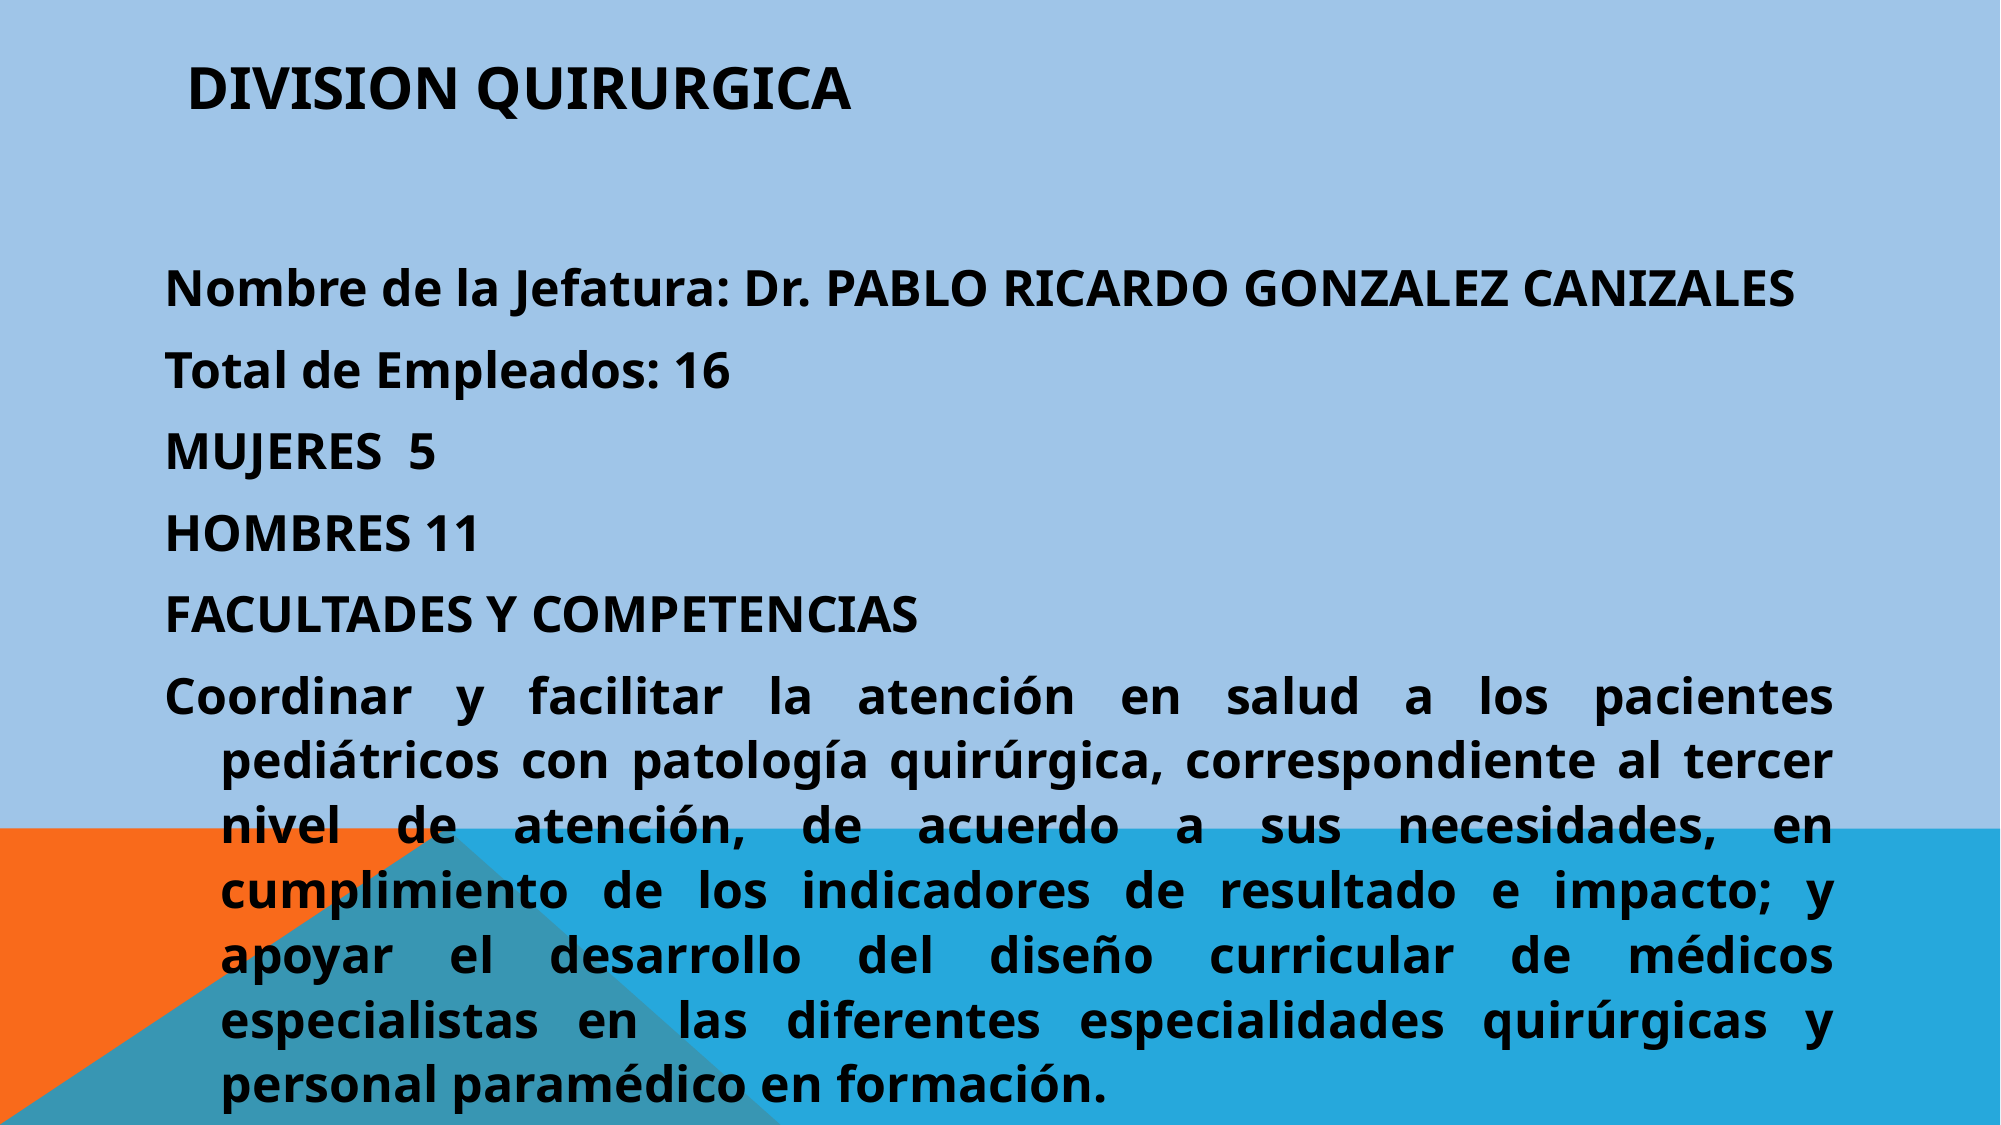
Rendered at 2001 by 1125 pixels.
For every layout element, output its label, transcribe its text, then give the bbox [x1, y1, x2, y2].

text_box Nombre de la Jefatura: Dr. PABLO RICARDO GONZALEZ CANIZALES Total de Empleados: 16 MUJERES 5 HOMBRES 11 FACULTADES Y COMPETENCIAS Coordinar y facilitar la atención en salud a los pacientes pediátricos con patología quirúrgica, correspondiente al tercer nivel de atención, de acuerdo a sus necesidades, en cumplimiento de los indicadores de resultado e impacto; y apoyar el desarrollo del diseño curricular de médicos especialistas en las diferentes especialidades quirúrgicas y personal paramédico en formación. [149, 244, 1850, 1053]
text_box DIVISION QUIRURGICA [171, 43, 1872, 213]
